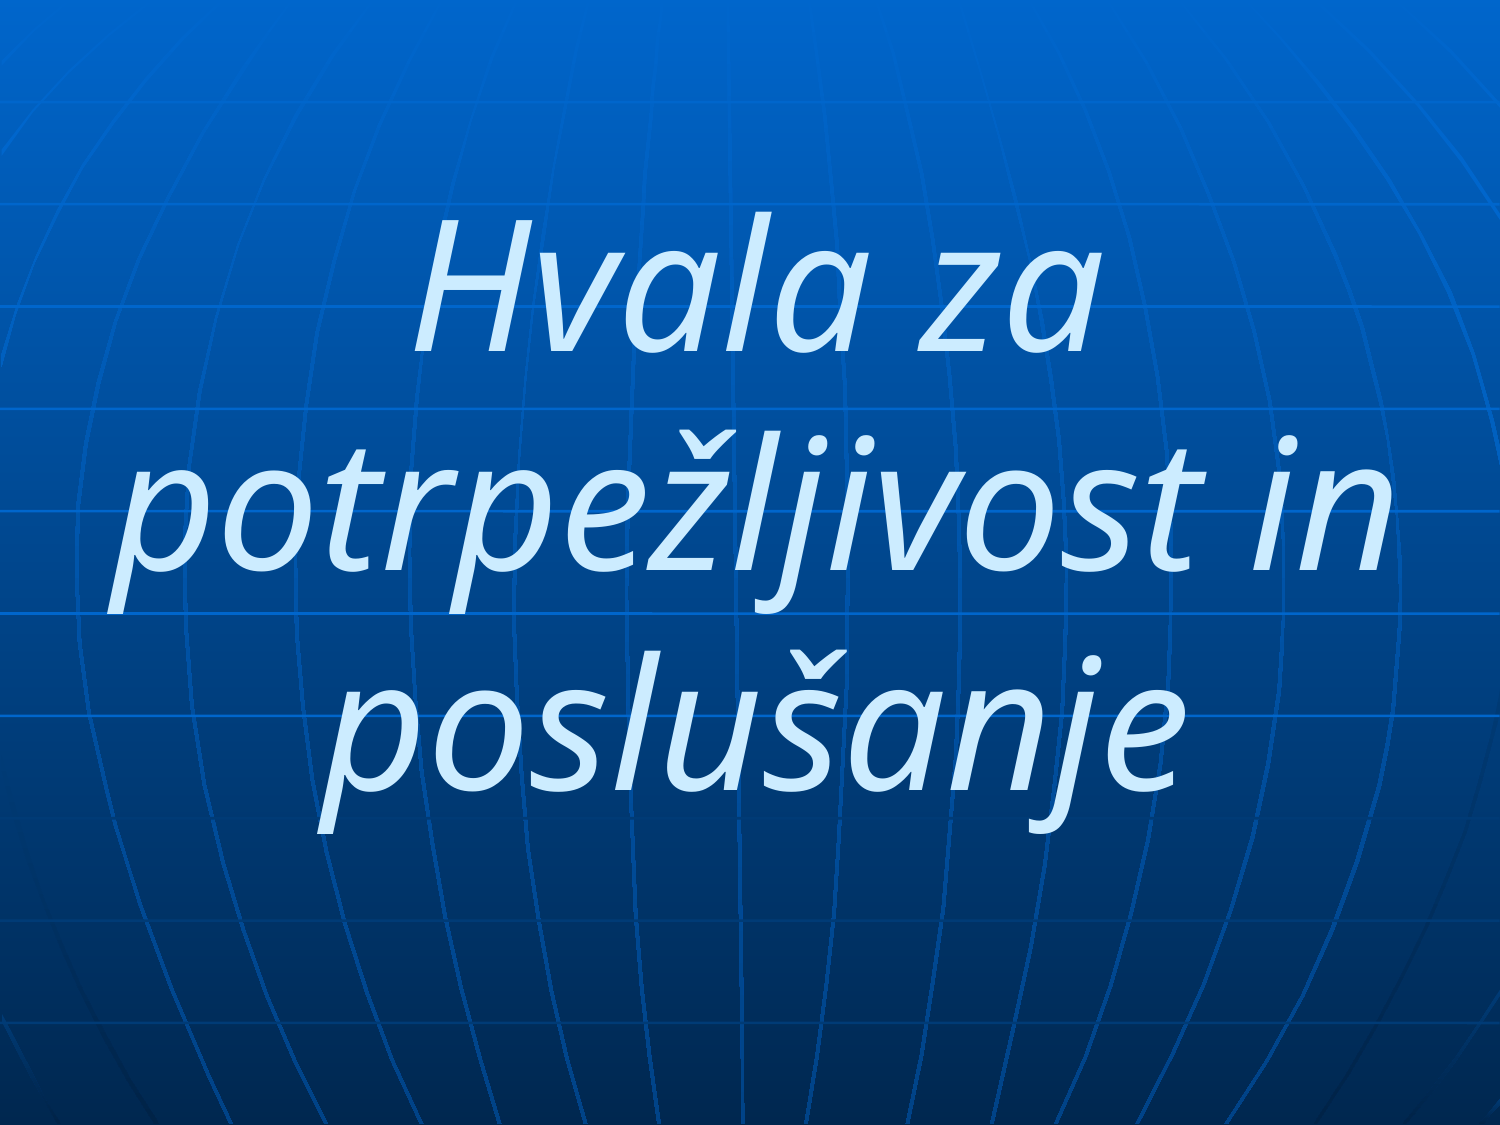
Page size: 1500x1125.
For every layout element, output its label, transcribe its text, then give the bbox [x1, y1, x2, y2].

title Hvala za potrpežljivost in poslušanje [88, 137, 1425, 858]
